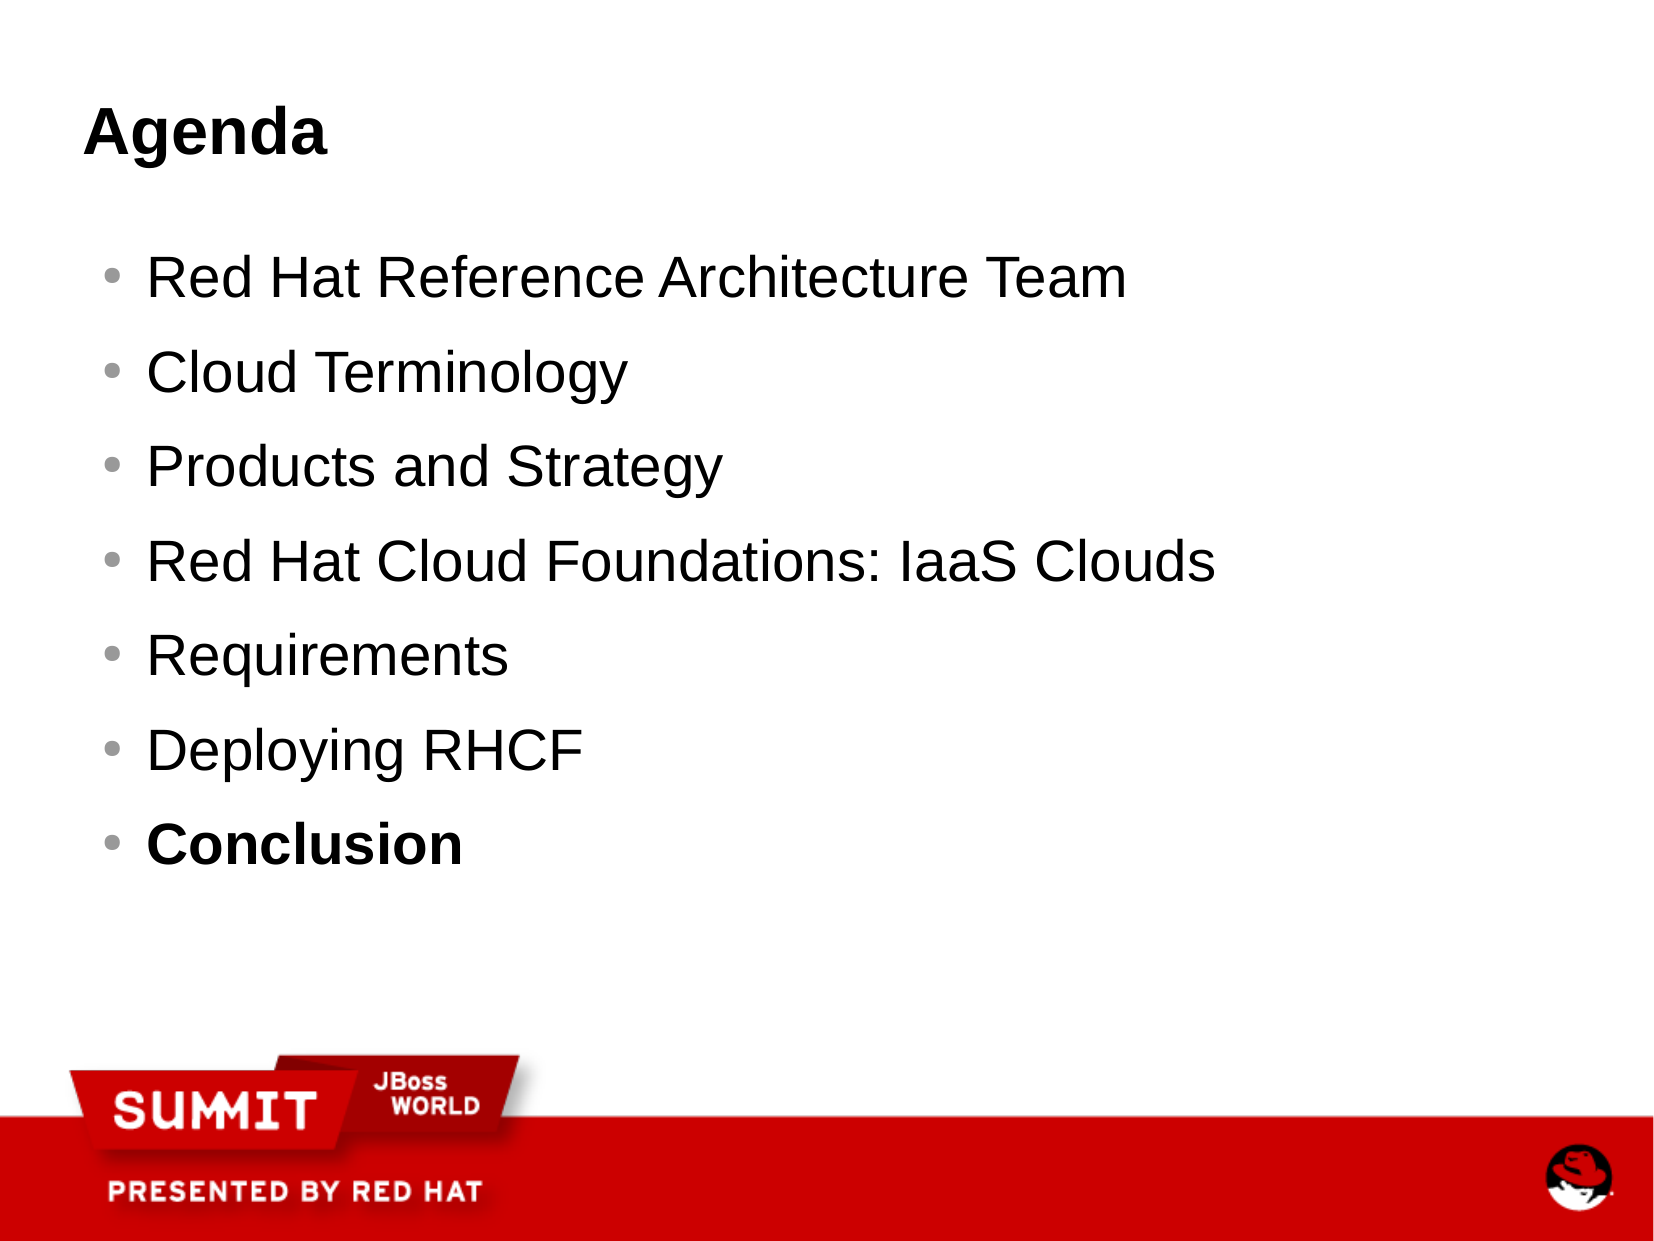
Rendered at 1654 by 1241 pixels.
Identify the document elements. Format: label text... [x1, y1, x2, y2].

picture [0, 1043, 1654, 1241]
list Red Hat Reference Architecture Team Cloud Terminology Products and Strategy Red Hat Cloud Foundations: IaaS Clouds Requirements Deploying RHCF Conclusion [86, 244, 1576, 1039]
title Agenda [82, 37, 1571, 226]
